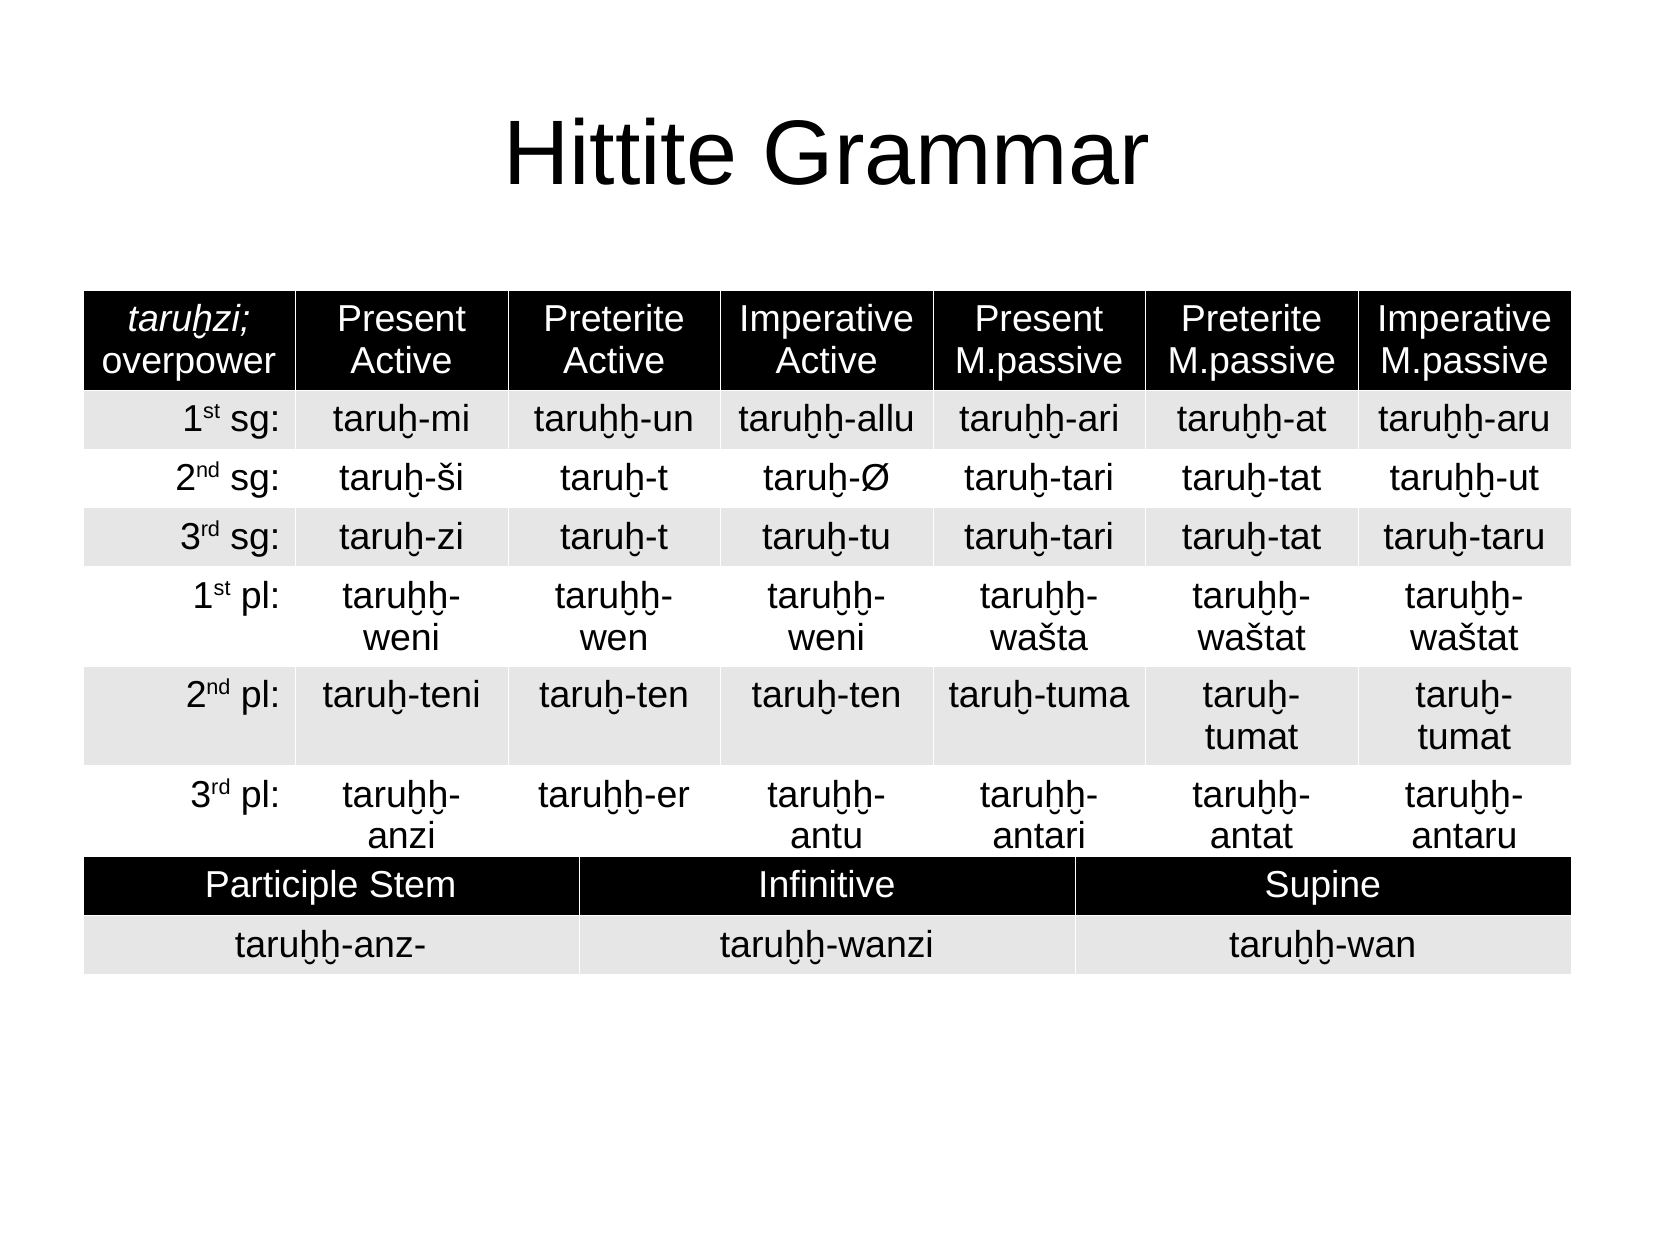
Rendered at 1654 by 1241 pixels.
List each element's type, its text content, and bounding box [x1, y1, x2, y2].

table_cell taruḫḫ-wen [509, 567, 720, 666]
table_cell taruḫḫ-anz- [84, 916, 579, 974]
table_cell taruḫ-tat [1146, 508, 1358, 566]
table_header Present M.passive [934, 291, 1145, 390]
table_cell taruḫḫ-wašta [934, 567, 1145, 666]
table_cell taruḫḫ-antari [934, 766, 1145, 856]
table_header Infinitive [580, 857, 1075, 915]
table_cell taruḫḫ-allu [721, 391, 933, 449]
table_header Preterite Active [509, 291, 720, 390]
table_cell taruḫ-ši [296, 450, 508, 507]
table_cell 2nd sg: [84, 450, 295, 507]
table_cell taruḫ-taru [1359, 508, 1571, 566]
table_cell 1st pl: [84, 567, 295, 666]
table_cell taruḫḫ-weni [721, 567, 933, 666]
table_cell taruḫ-tari [934, 450, 1145, 507]
table_header Imperative Active [721, 291, 933, 390]
table_header Imperative M.passive [1359, 291, 1571, 390]
table_cell taruḫḫ-waštat [1146, 567, 1358, 666]
table_cell taruḫḫ-aru [1359, 391, 1571, 449]
table_cell taruḫ-ten [509, 667, 720, 765]
table_cell taruḫ-teni [296, 667, 508, 765]
table_cell taruḫḫ-un [509, 391, 720, 449]
title Hittite Grammar [82, 49, 1571, 257]
table_cell taruḫ-tuma [934, 667, 1145, 765]
table_cell taruḫ-ten [721, 667, 933, 765]
table_cell taruḫ-tu [721, 508, 933, 566]
table_cell taruḫ-tumat [1146, 667, 1358, 765]
table_cell taruḫ-mi [296, 391, 508, 449]
table_cell taruḫḫ-wanzi [580, 916, 1075, 974]
table_cell taruḫḫ-er [509, 766, 720, 856]
table_cell taruḫḫ-ut [1359, 450, 1571, 507]
table_header Present Active [296, 291, 508, 390]
table_cell taruḫ-t [509, 508, 720, 566]
table_cell taruḫḫ-antaru [1359, 766, 1571, 856]
table_cell 1st sg: [84, 391, 295, 449]
table_cell taruḫḫ-antat [1146, 766, 1358, 856]
table_cell 2nd pl: [84, 667, 295, 765]
table_header Participle Stem [84, 857, 579, 915]
table_cell taruḫ-t [509, 450, 720, 507]
table_cell taruḫḫ-ari [934, 391, 1145, 449]
table_cell taruḫḫ-anzi [296, 766, 508, 856]
table_cell taruḫ-tumat [1359, 667, 1571, 765]
table_header Preterite M.passive [1146, 291, 1358, 390]
table_cell taruḫ-zi [296, 508, 508, 566]
table_cell 3rd sg: [84, 508, 295, 566]
table_cell taruḫḫ-at [1146, 391, 1358, 449]
table_cell taruḫḫ-waštat [1359, 567, 1571, 666]
table_cell taruḫ-tat [1146, 450, 1358, 507]
table_cell taruḫḫ-weni [296, 567, 508, 666]
table_cell taruḫḫ-antu [721, 766, 933, 856]
table_cell taruḫ-Ø [721, 450, 933, 507]
table_cell 3rd pl: [84, 766, 295, 856]
table_cell taruḫḫ-wan [1076, 916, 1571, 974]
table_header Supine [1076, 857, 1571, 915]
table_cell taruḫ-tari [934, 508, 1145, 566]
table_header taruḫzi; overpower [84, 291, 295, 390]
